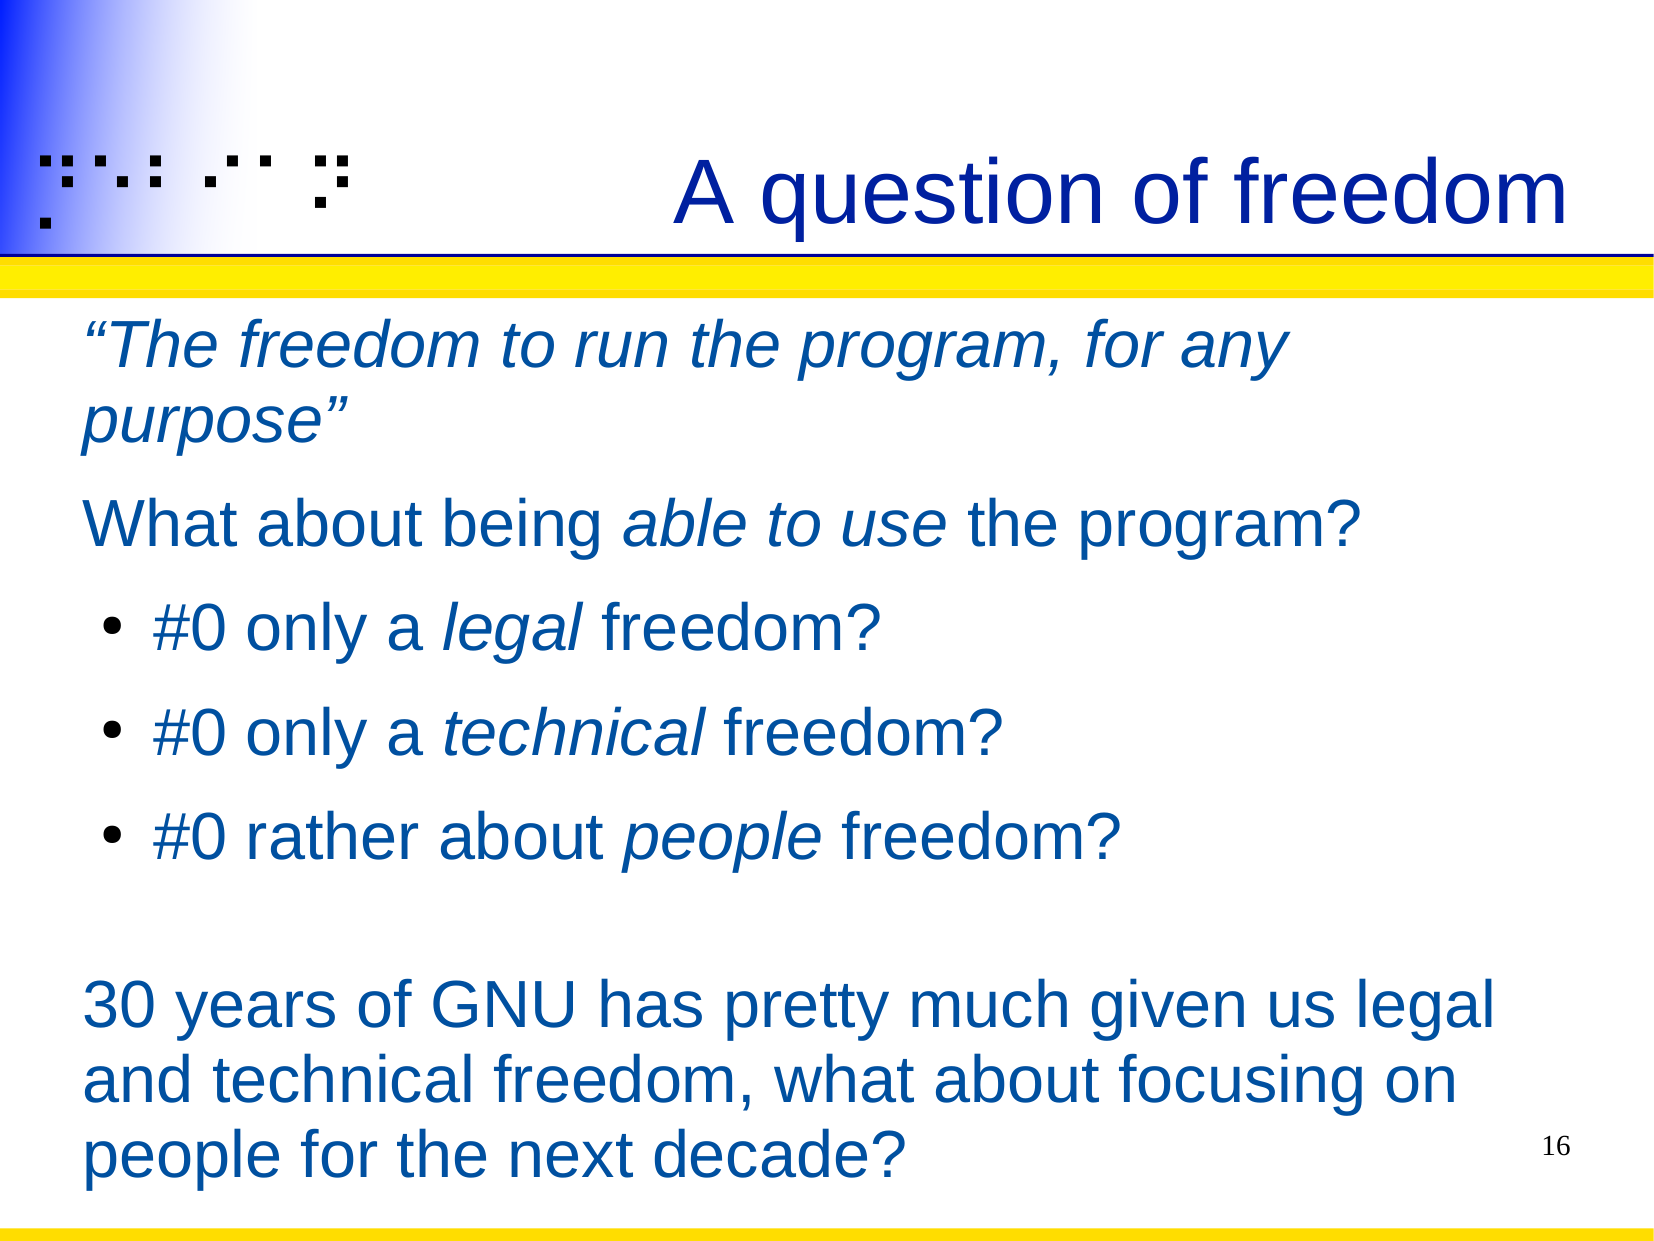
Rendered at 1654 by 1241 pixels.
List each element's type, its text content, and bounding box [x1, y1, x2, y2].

list “The freedom to run the program, for any purpose” What about being able to use the program? #0 only a legal freedom? #0 only a technical freedom? #0 rather about people freedom? 30 years of GNU has pretty much given us legal and technical freedom, what about focusing on people for the next decade? [82, 307, 1571, 1192]
title A question of freedom [372, 126, 1571, 257]
